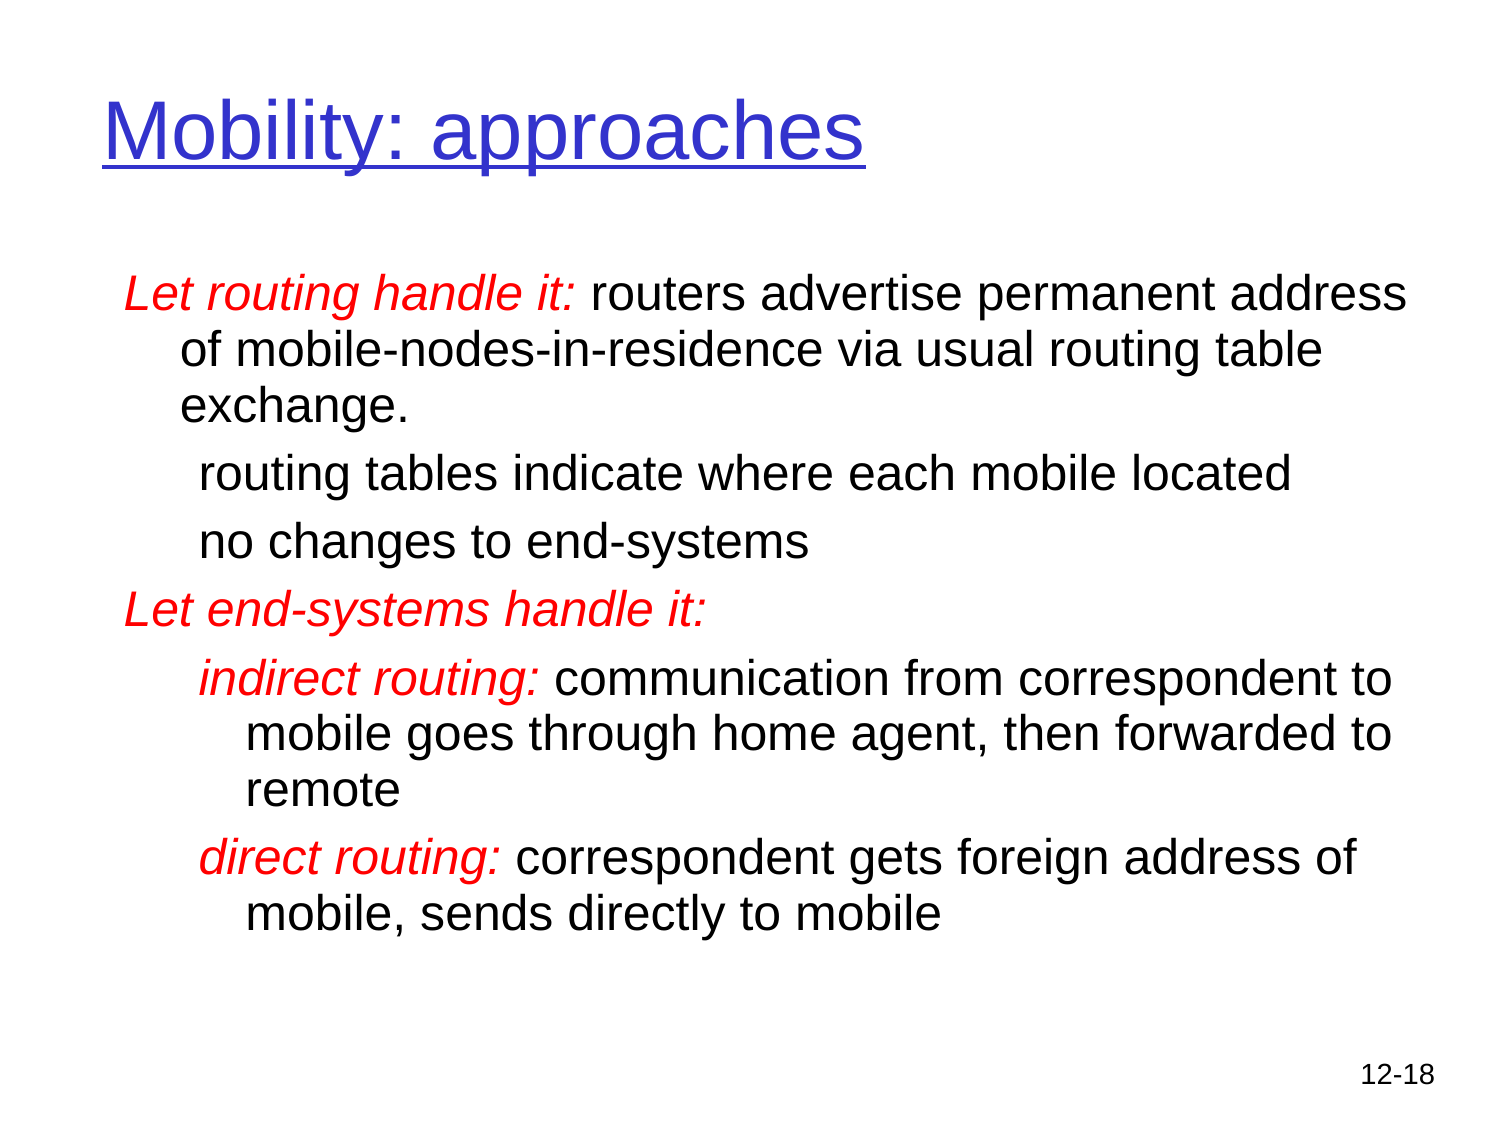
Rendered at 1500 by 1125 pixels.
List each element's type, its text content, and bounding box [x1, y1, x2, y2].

list Let routing handle it: routers advertise permanent address of mobile-nodes-in-residence via usual routing table exchange. routing tables indicate where each mobile located no changes to end-systems Let end-systems handle it: indirect routing: communication from correspondent to mobile goes through home agent, then forwarded to remote direct routing: correspondent gets foreign address of mobile, sends directly to mobile [108, 257, 1439, 995]
title Mobility: approaches [87, 37, 1363, 225]
